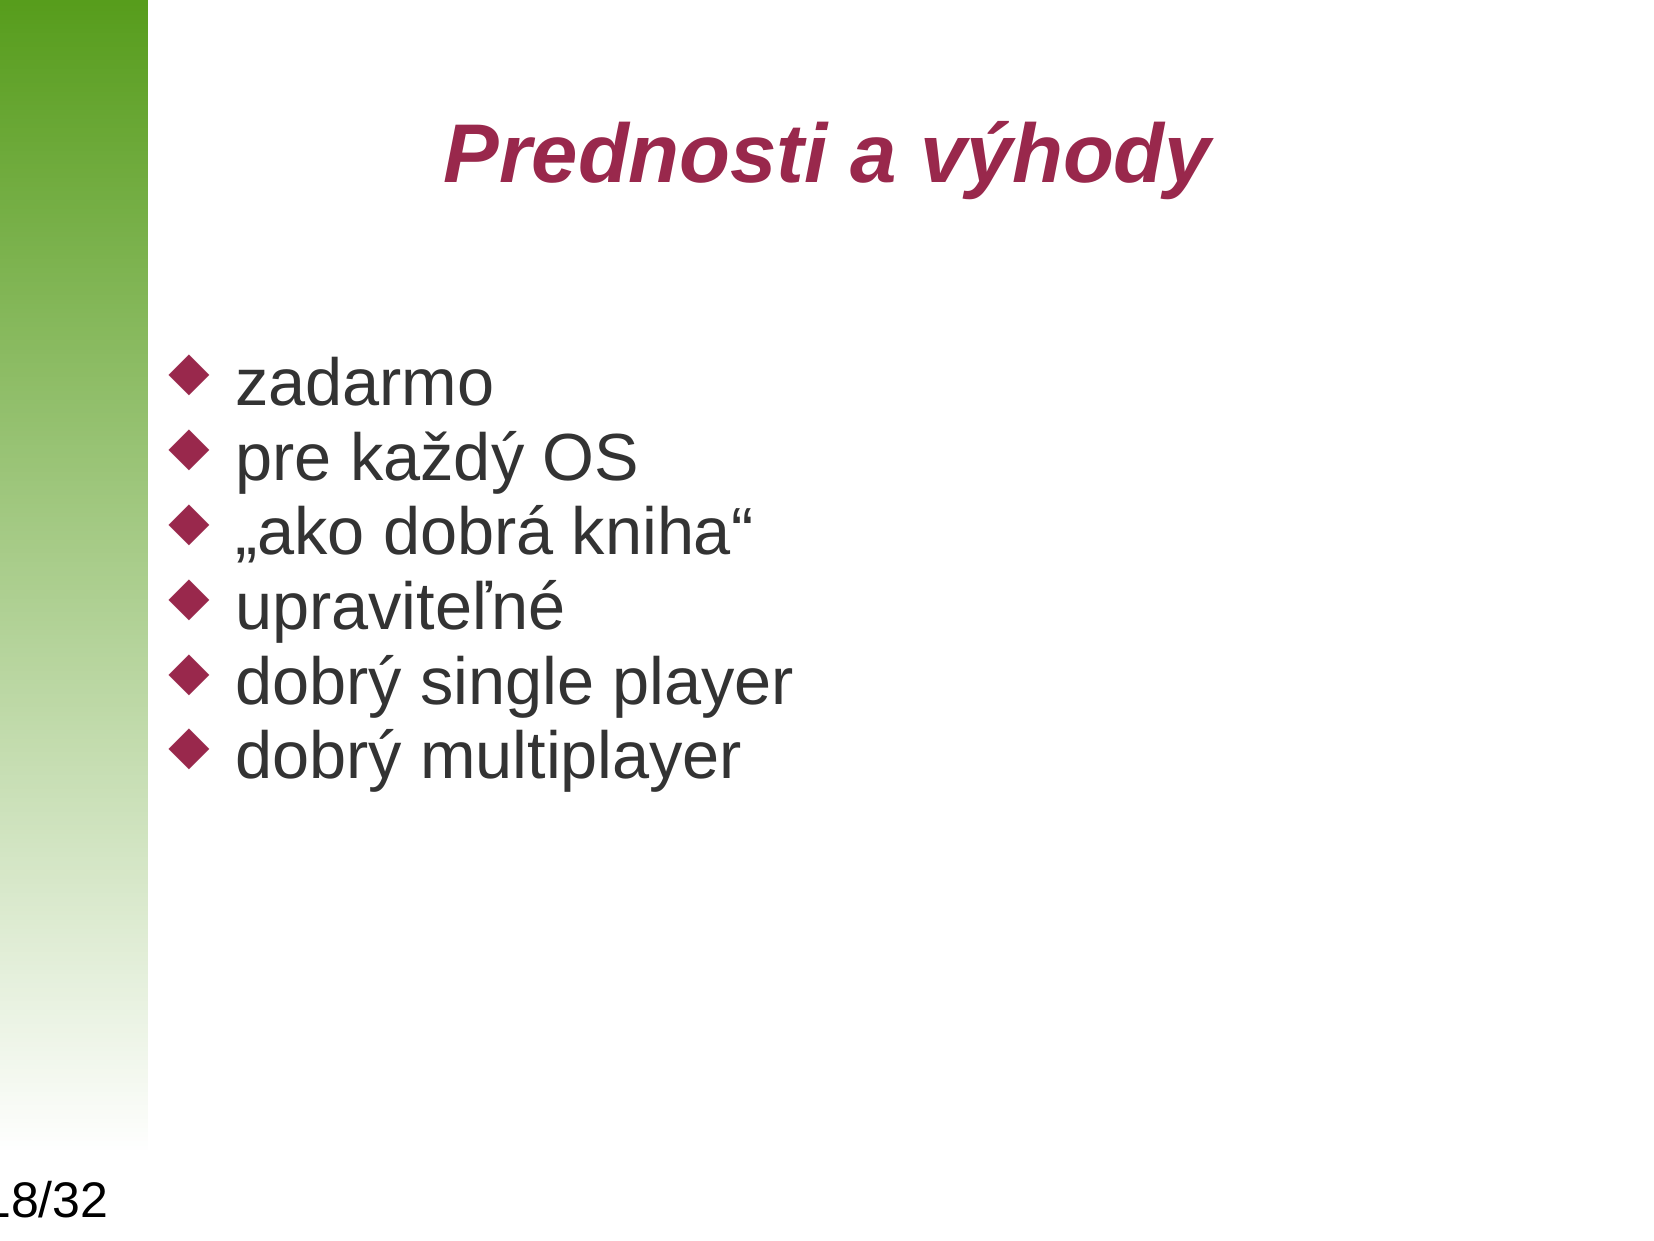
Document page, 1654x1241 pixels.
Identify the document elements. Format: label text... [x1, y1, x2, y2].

title Prednosti a výhody [121, 49, 1534, 257]
list zadarmo pre každý OS „ako dobrá kniha“ upraviteľné dobrý single player dobrý multiplayer [152, 344, 1534, 1127]
